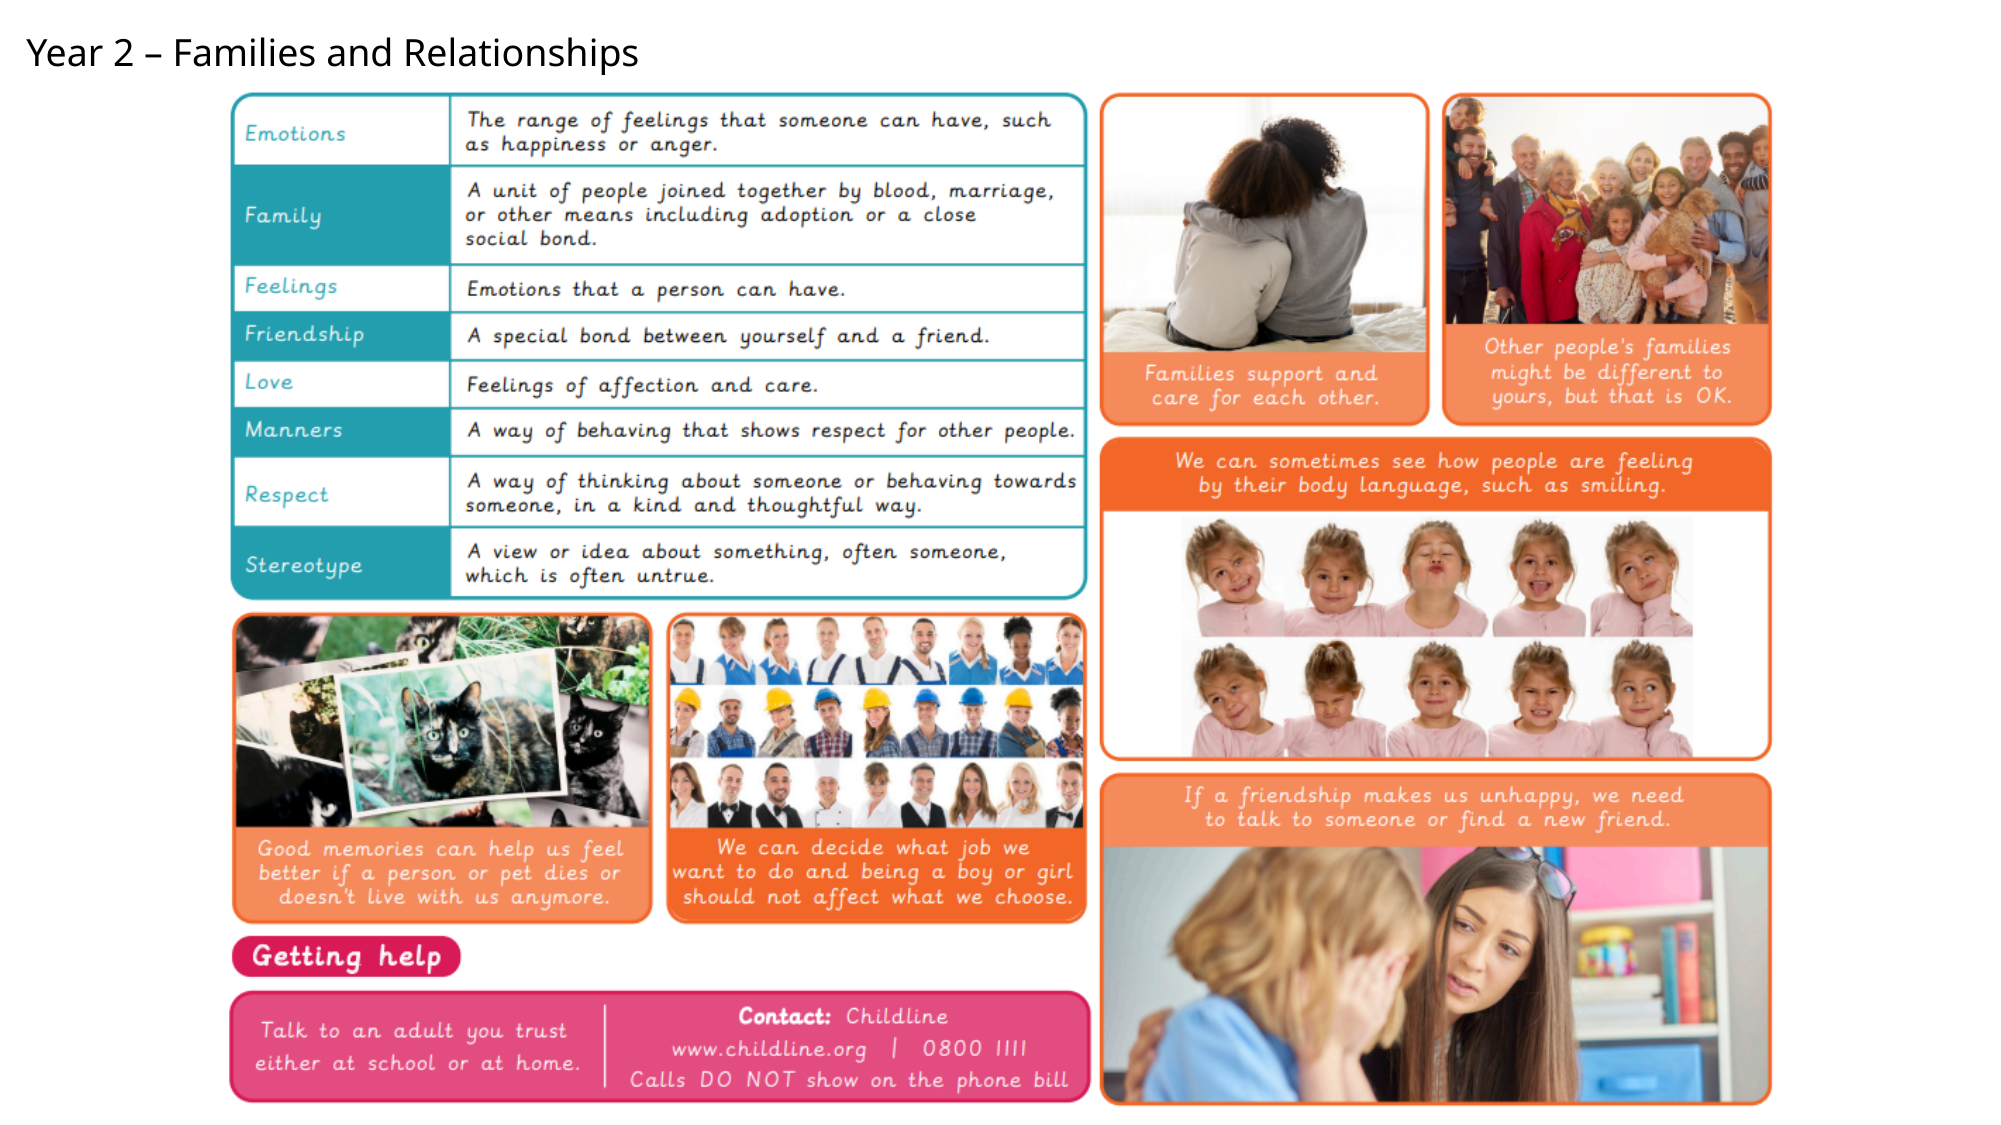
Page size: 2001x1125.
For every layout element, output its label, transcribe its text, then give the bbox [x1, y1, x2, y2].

picture [221, 90, 1779, 1111]
title Year 2 – Families and Relationships [11, 14, 667, 94]
